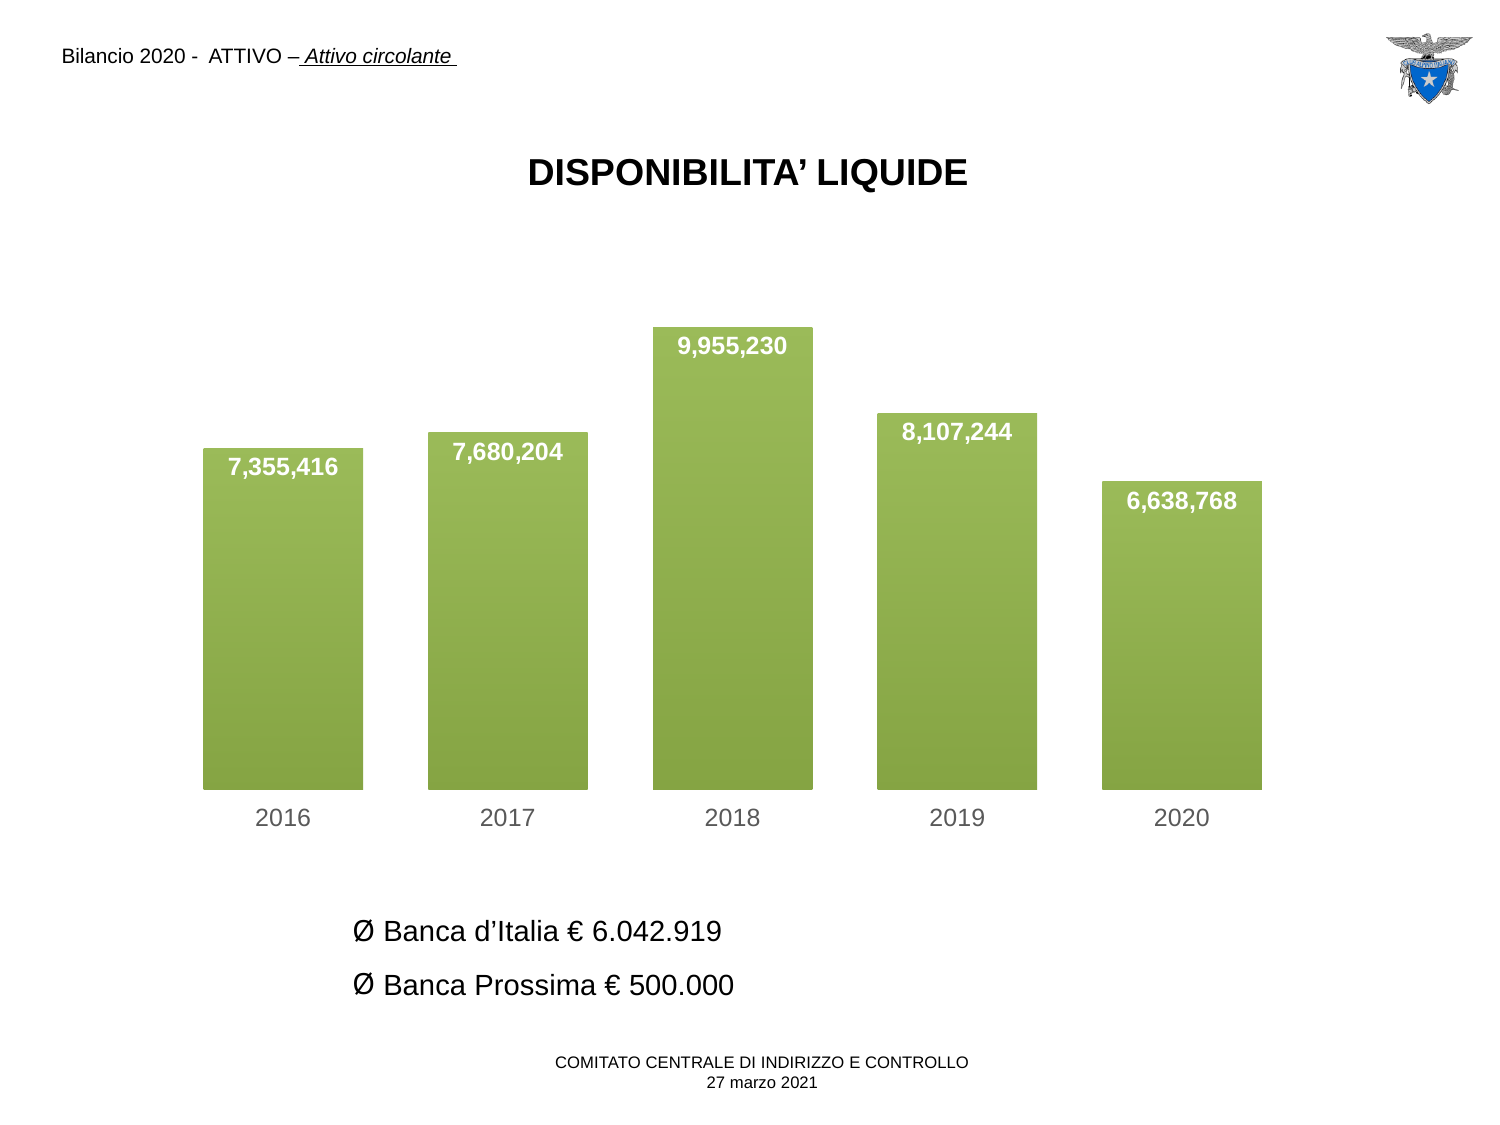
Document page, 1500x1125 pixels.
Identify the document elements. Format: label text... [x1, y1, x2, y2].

text_box DISPONIBILITA’ LIQUIDE [258, 141, 1238, 182]
text_box Banca d’Italia € 6.042.919 Banca Prossima € 500.000 [67, 905, 1239, 1011]
picture [1382, 29, 1477, 112]
text_box Bilancio 2020 - ATTIVO – Attivo circolante [46, 35, 516, 76]
text_box COMITATO CENTRALE DI INDIRIZZO E CONTROLLO 27 marzo 2021 [278, 1044, 1247, 1101]
chart [147, 219, 1318, 844]
